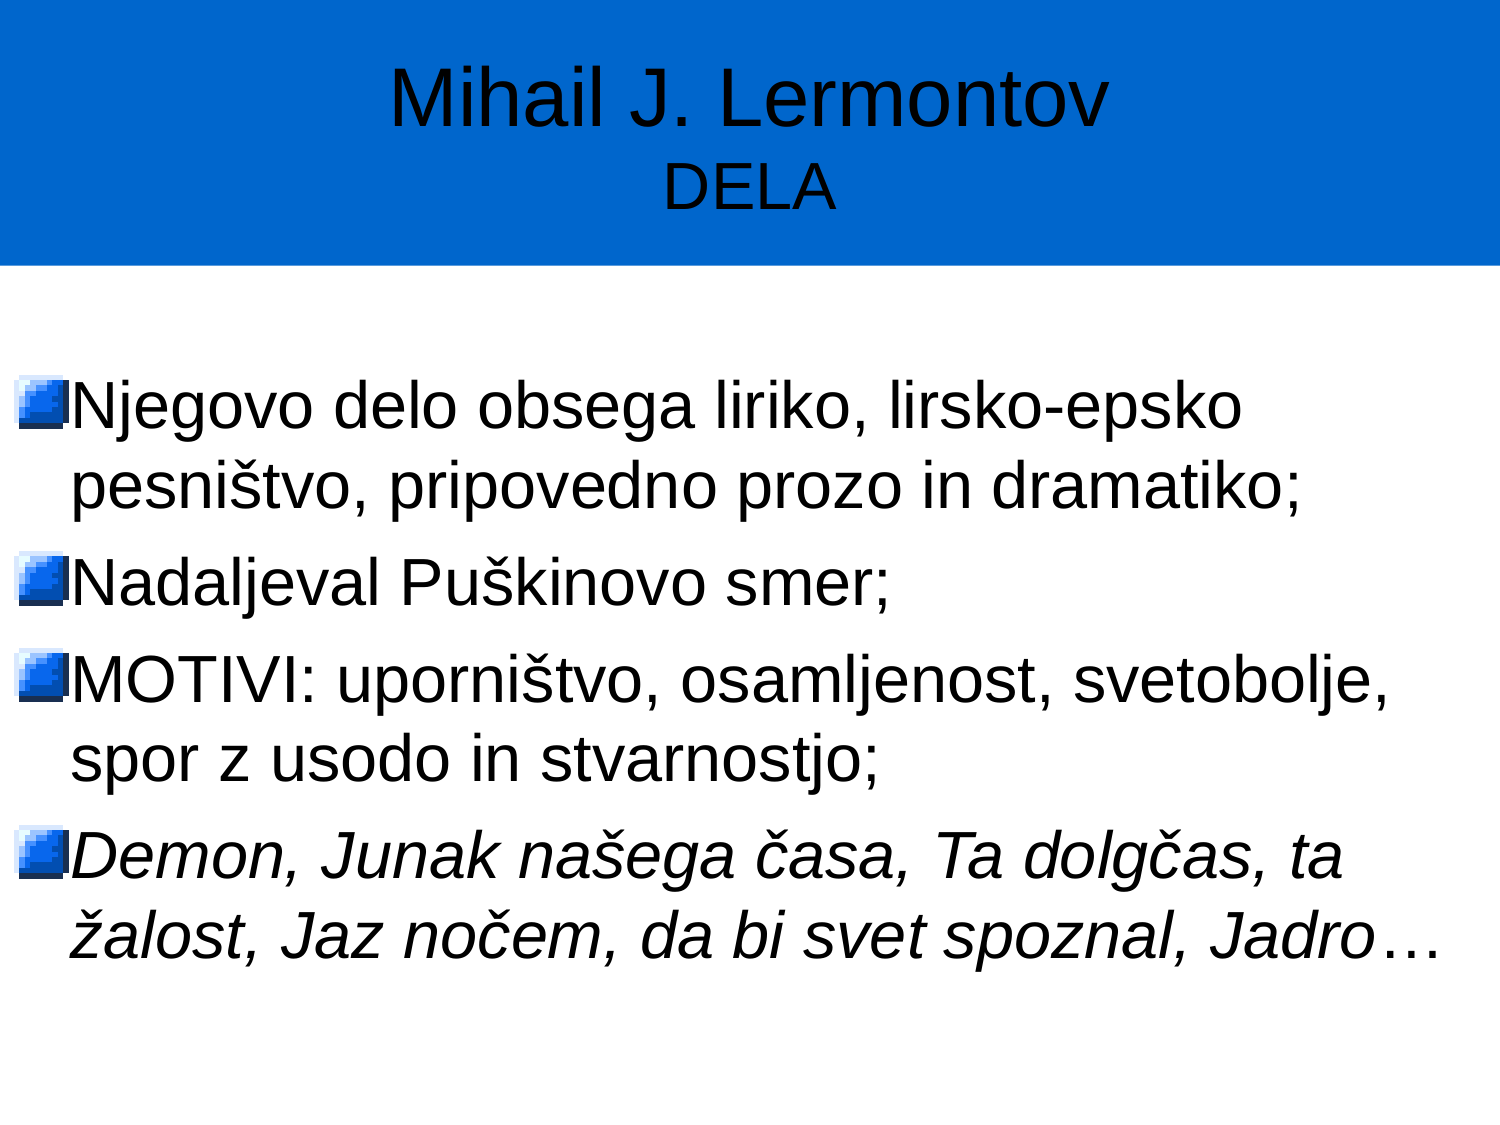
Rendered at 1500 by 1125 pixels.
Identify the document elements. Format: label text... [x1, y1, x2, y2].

list Njegovo delo obsega liriko, lirsko-epsko pesništvo, pripovedno prozo in dramatiko; Nadaljeval Puškinovo smer; MOTIVI: uporništvo, osamljenost, svetobolje, spor z usodo in stvarnostjo; Demon, Junak našega časa, Ta dolgčas, ta žalost, Jaz nočem, da bi svet spoznal, Jadro… [0, 354, 1500, 1125]
title Mihail J. Lermontov DELA [0, 0, 1500, 266]
